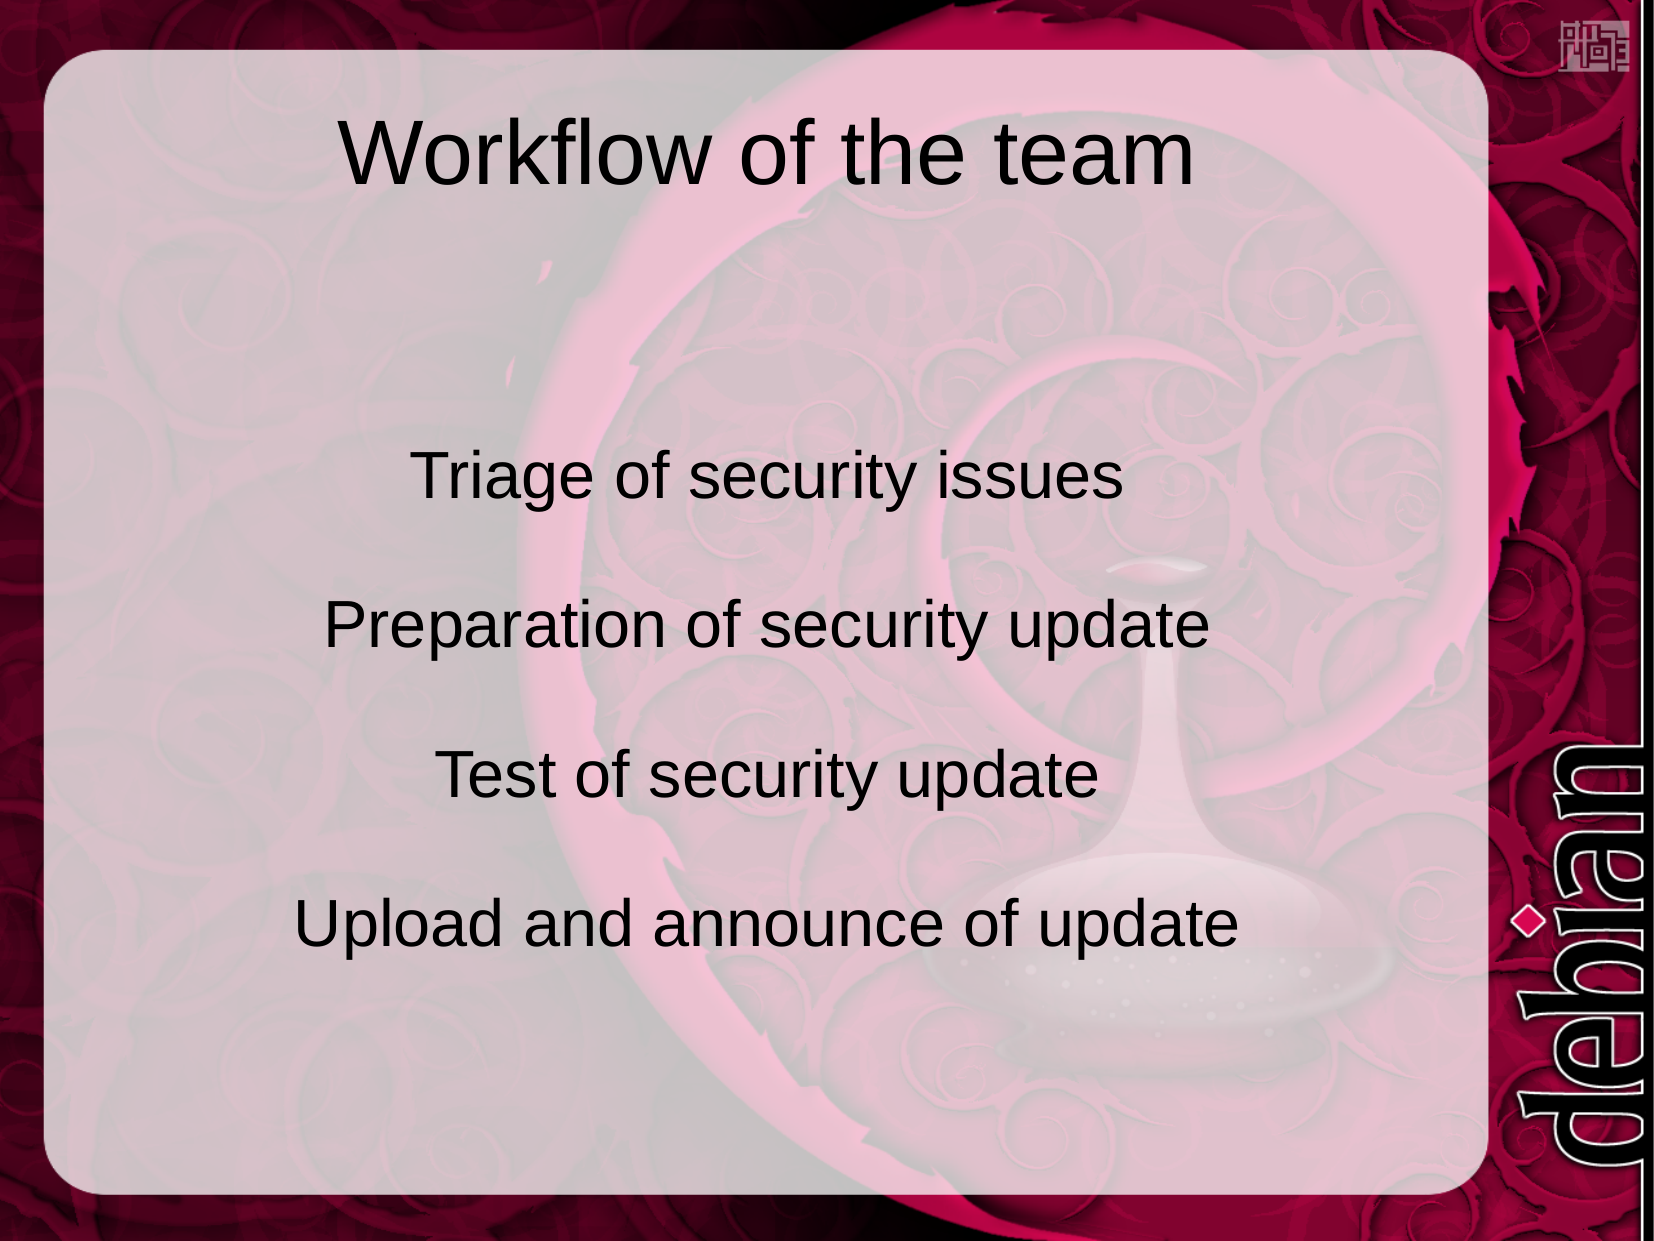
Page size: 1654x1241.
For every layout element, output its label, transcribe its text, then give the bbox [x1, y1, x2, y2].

subtitle Triage of security issues Preparation of security update Test of security update Upload and announce of update [59, 290, 1477, 1109]
title Workflow of the team [59, 49, 1477, 257]
picture [0, 0, 1654, 1241]
